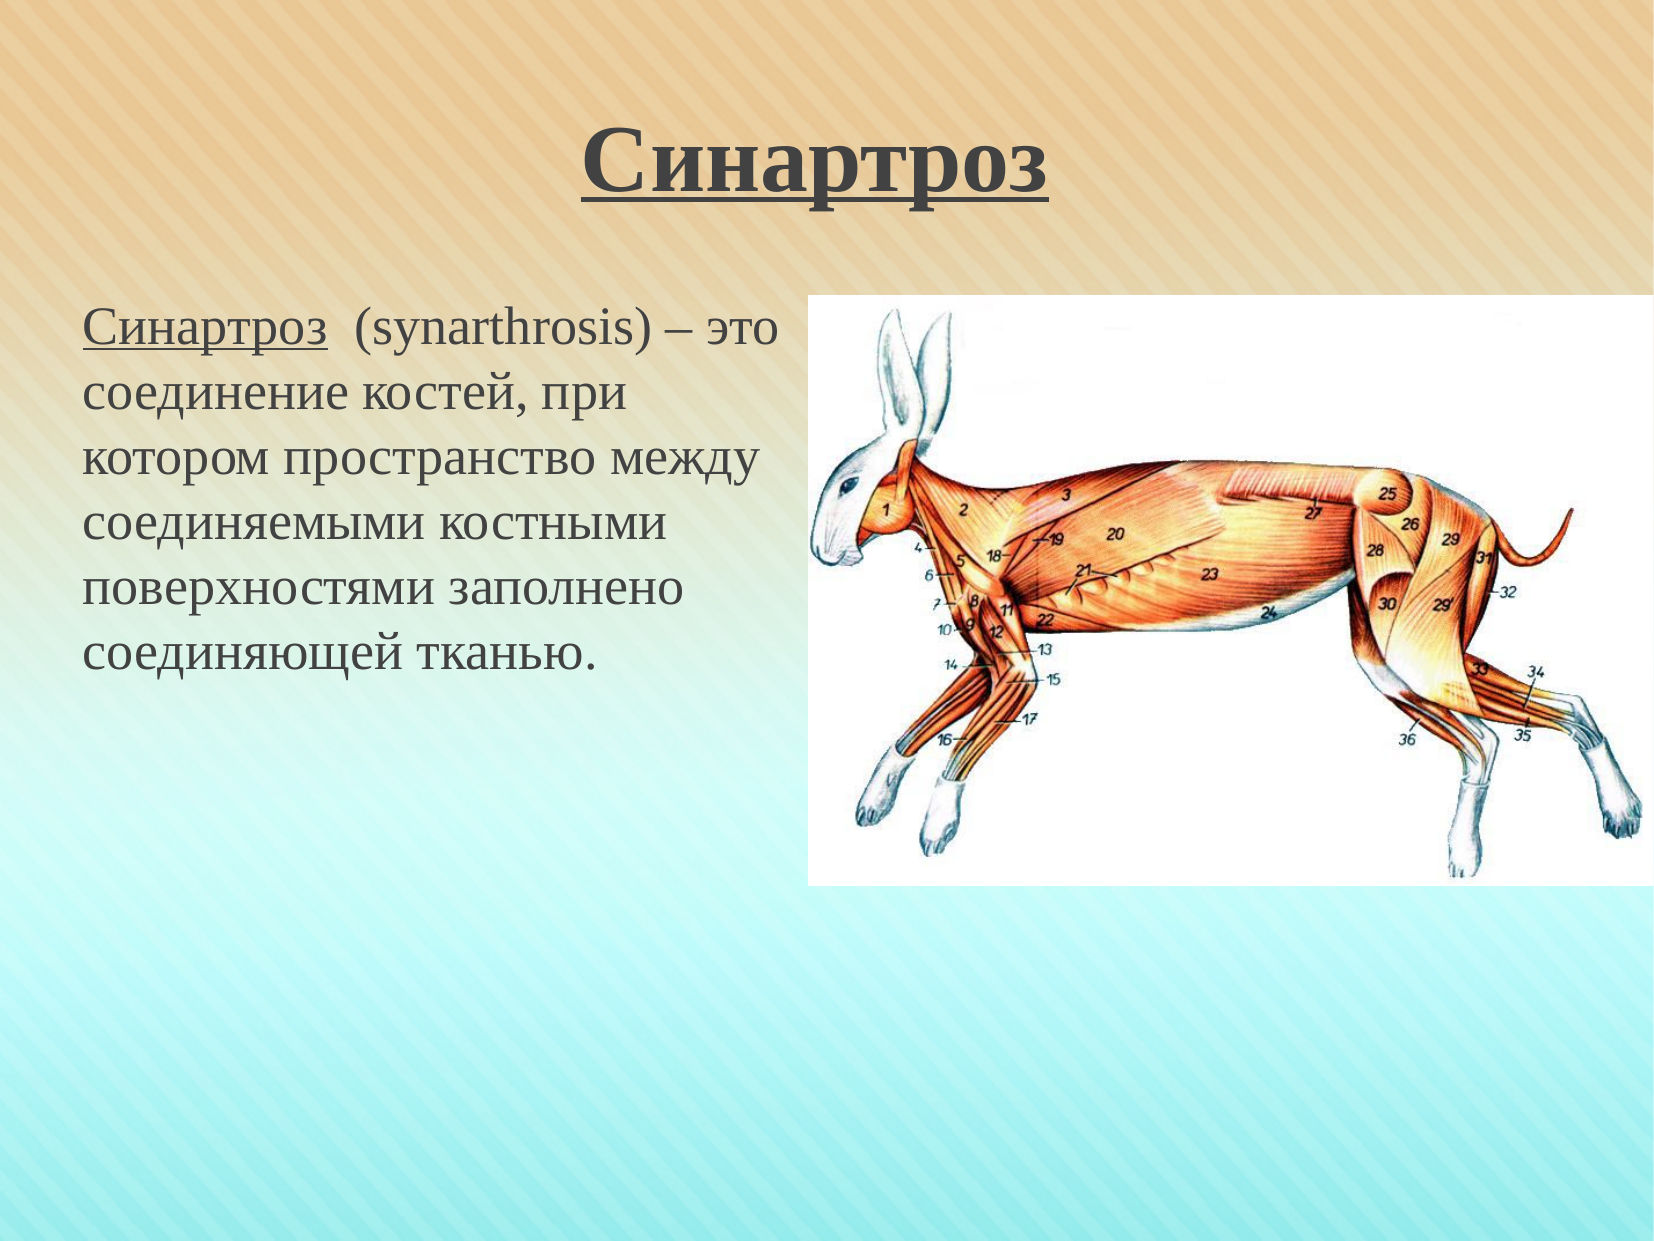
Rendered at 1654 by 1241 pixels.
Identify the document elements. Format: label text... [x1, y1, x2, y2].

title Синартроз [82, 49, 1571, 257]
list Синартроз (synarthrosis) – это соединение костей, при котором пространство между соединяемыми костными поверхностями заполнено соединяющей тканью. [82, 290, 809, 1109]
picture [808, 295, 1654, 886]
